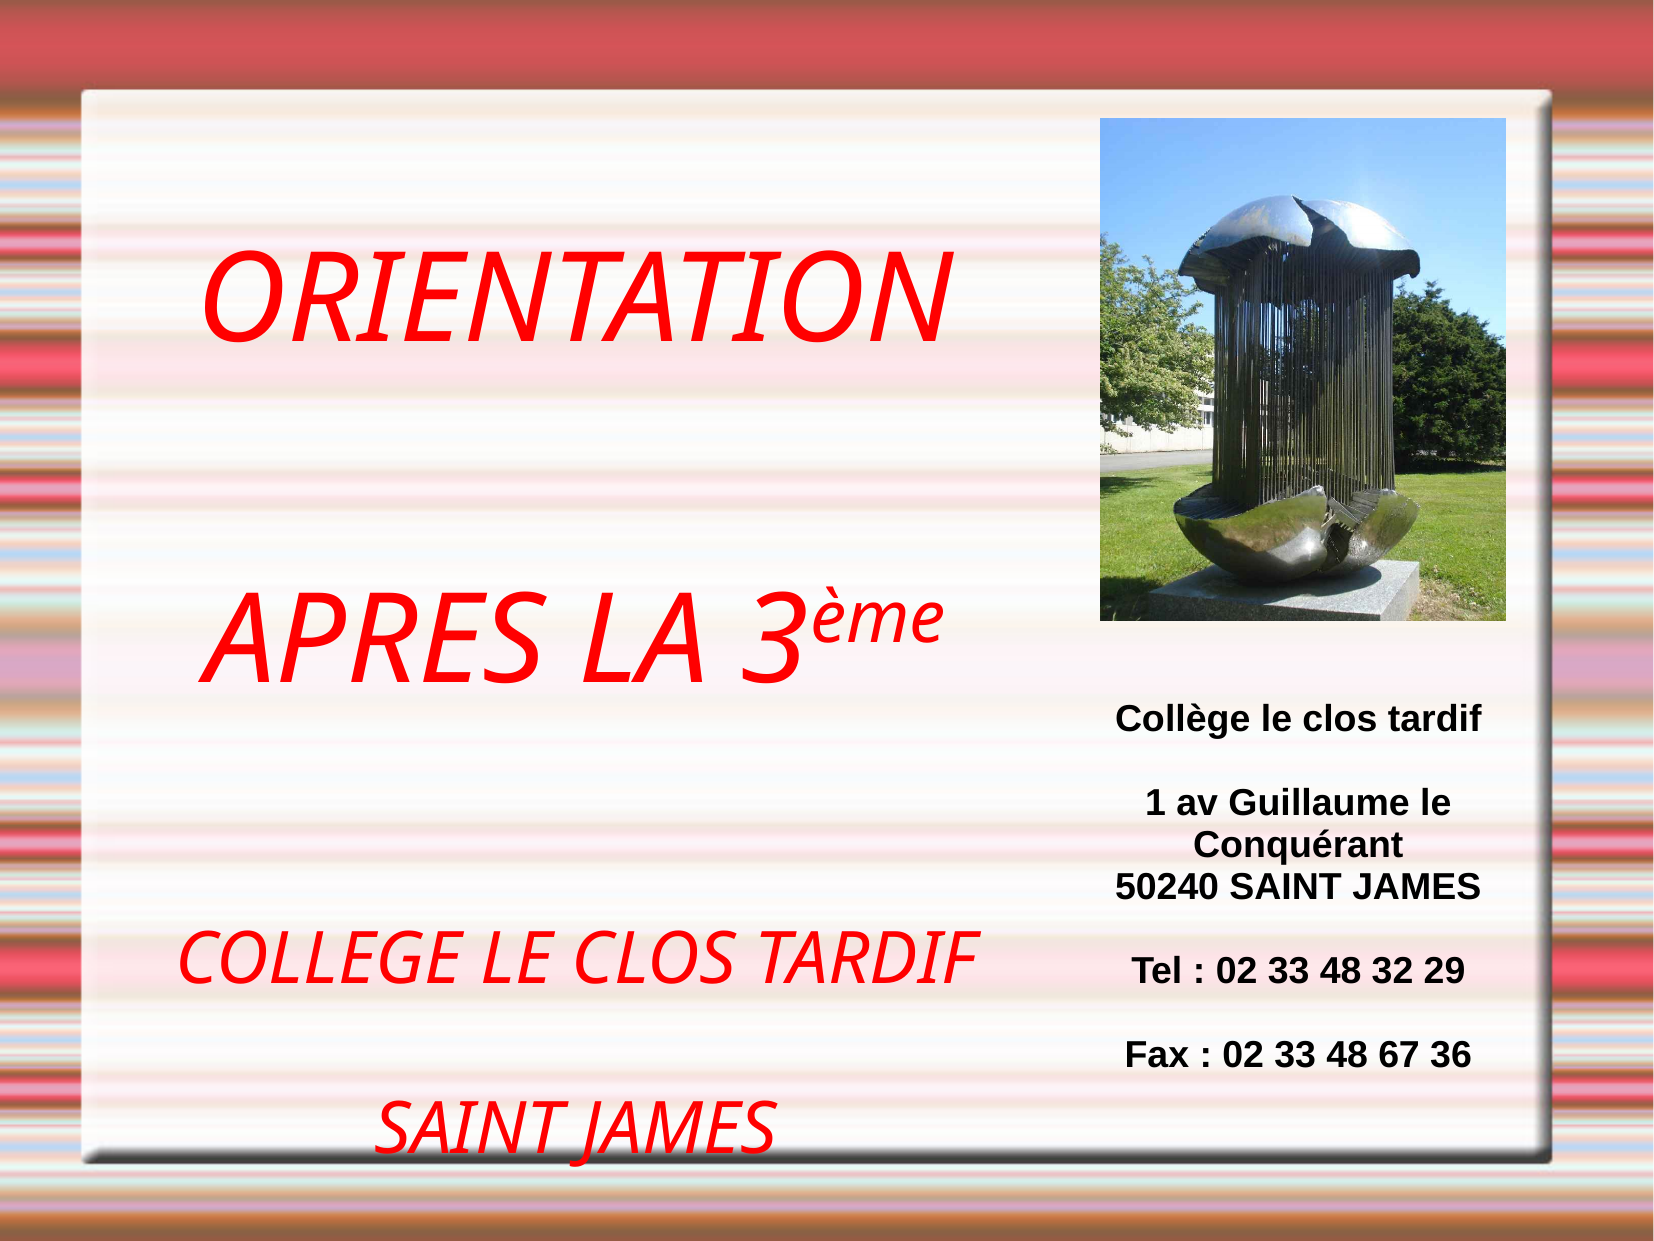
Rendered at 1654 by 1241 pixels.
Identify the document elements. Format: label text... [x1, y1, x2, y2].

text_box ORIENTATION APRES LA 3ème COLLEGE LE CLOS TARDIF SAINT JAMES [0, 29, 1211, 1069]
picture [0, 0, 1654, 1241]
text_box Collège le clos tardif 1 av Guillaume le Conquérant 50240 SAINT JAMES Tel : 02 33 48 32 29 Fax : 02 33 48 67 36 [1090, 690, 1506, 1095]
